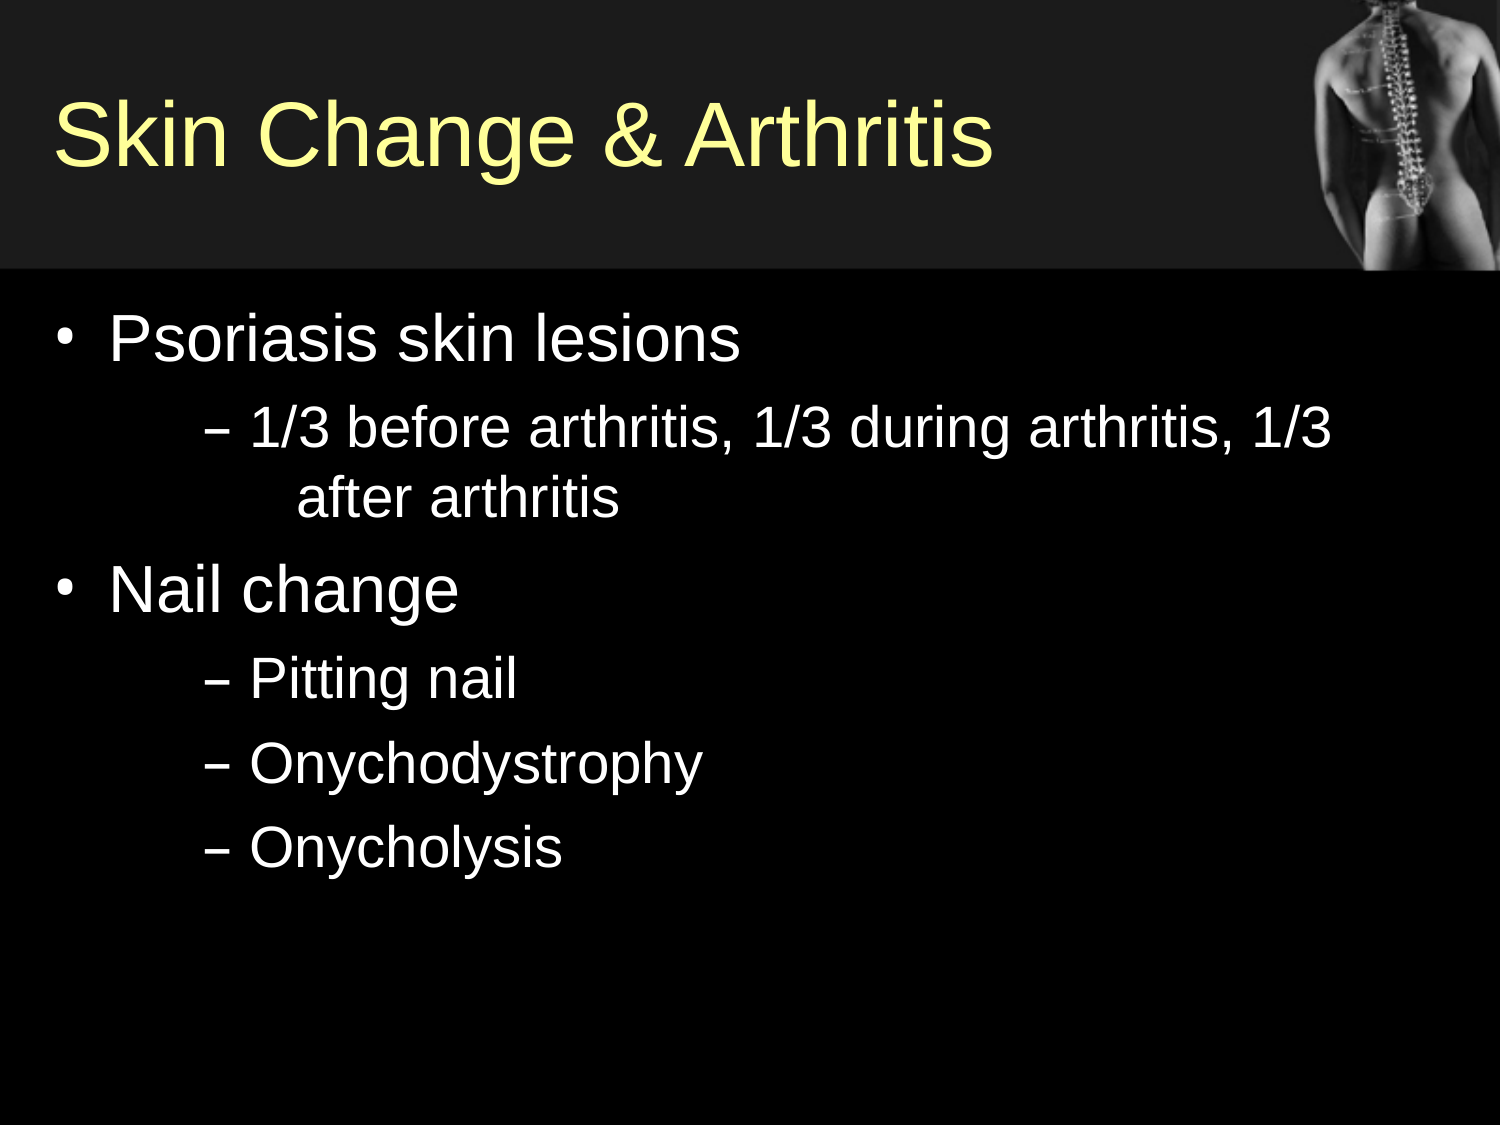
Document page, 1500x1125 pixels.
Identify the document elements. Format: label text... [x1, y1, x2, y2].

title Skin Change & Arthritis [37, 32, 1300, 228]
list Psoriasis skin lesions 1/3 before arthritis, 1/3 during arthritis, 1/3 after arthritis Nail change Pitting nail Onychodystrophy Onycholysis [37, 287, 1476, 1000]
